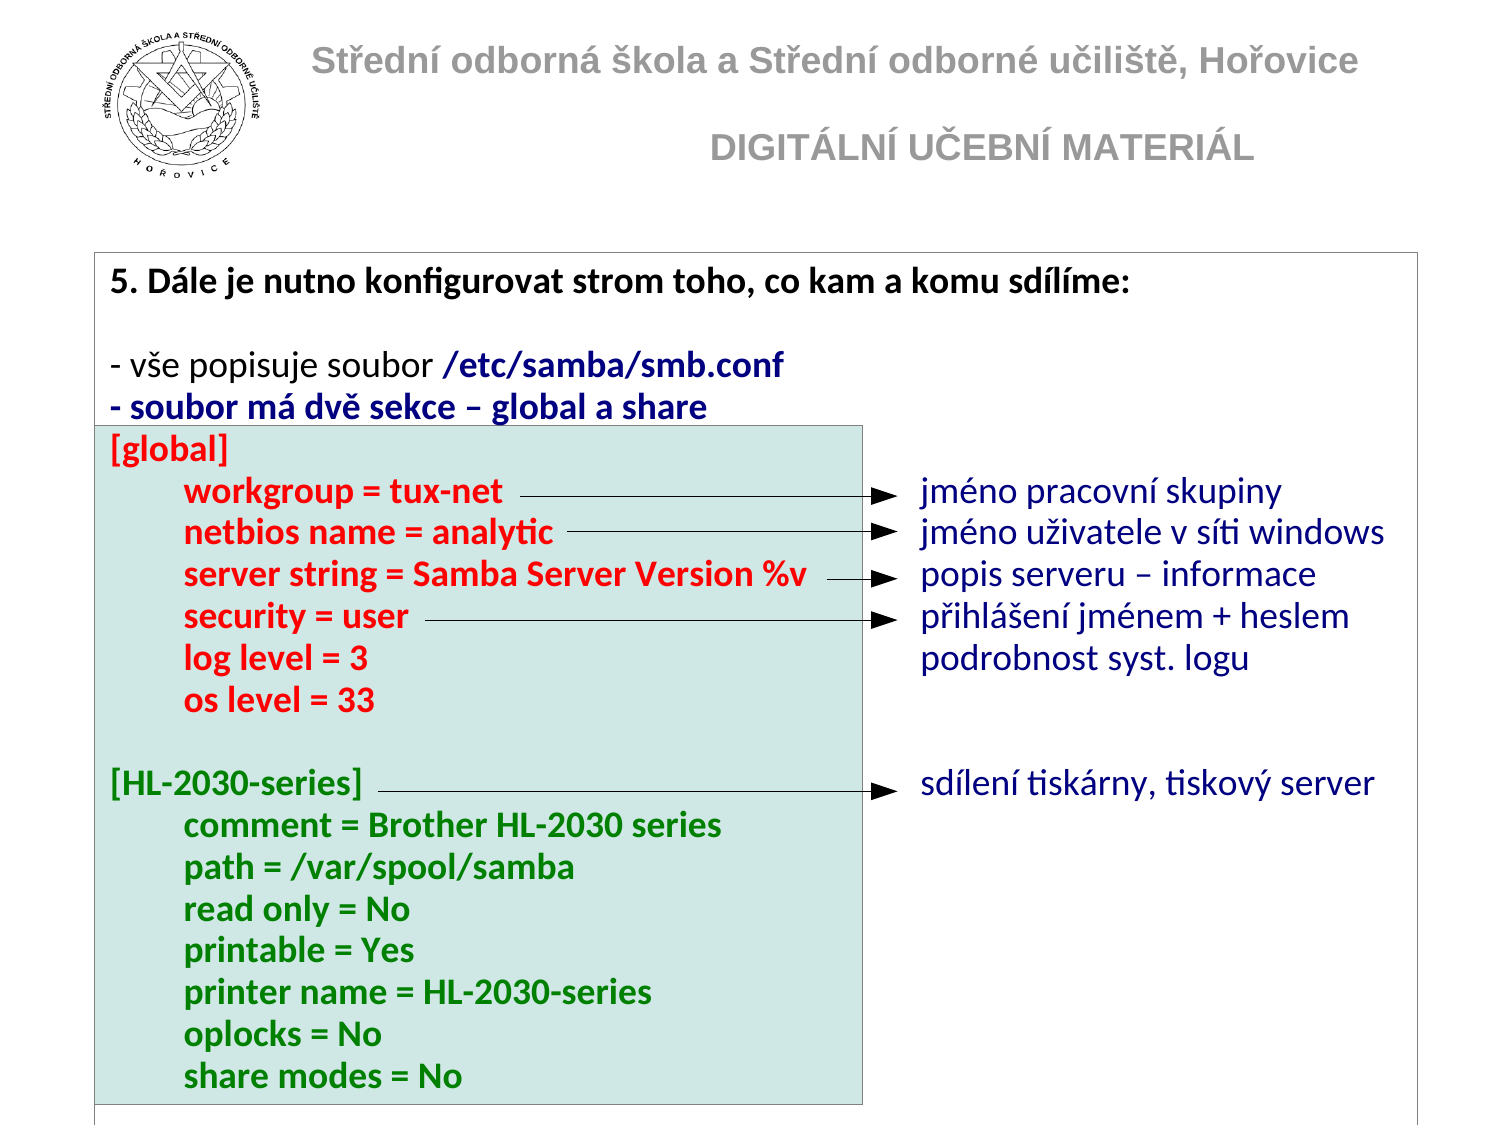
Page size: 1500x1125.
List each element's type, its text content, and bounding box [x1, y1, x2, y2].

picture [102, 31, 260, 178]
text_box 5. Dále je nutno konfigurovat strom toho, co kam a komu sdílíme: - vše popisuje soubor /etc/samba/smb.conf - soubor má dvě sekce – global a share [global] workgroup = tux-net jméno pracovní skupiny netbios name = analytic jméno uživatele v síti windows server string = Samba Server Version %v popis serveru – informace security = user přihlášení jménem + heslem log level = 3 podrobnost syst. logu os level = 33 [HL-2030-series] sdílení tiskárny, tiskový server comment = Brother HL-2030 series path = /var/spool/samba read only = No printable = Yes printer name = HL-2030-series oplocks = No share modes = No [94, 252, 1418, 1125]
